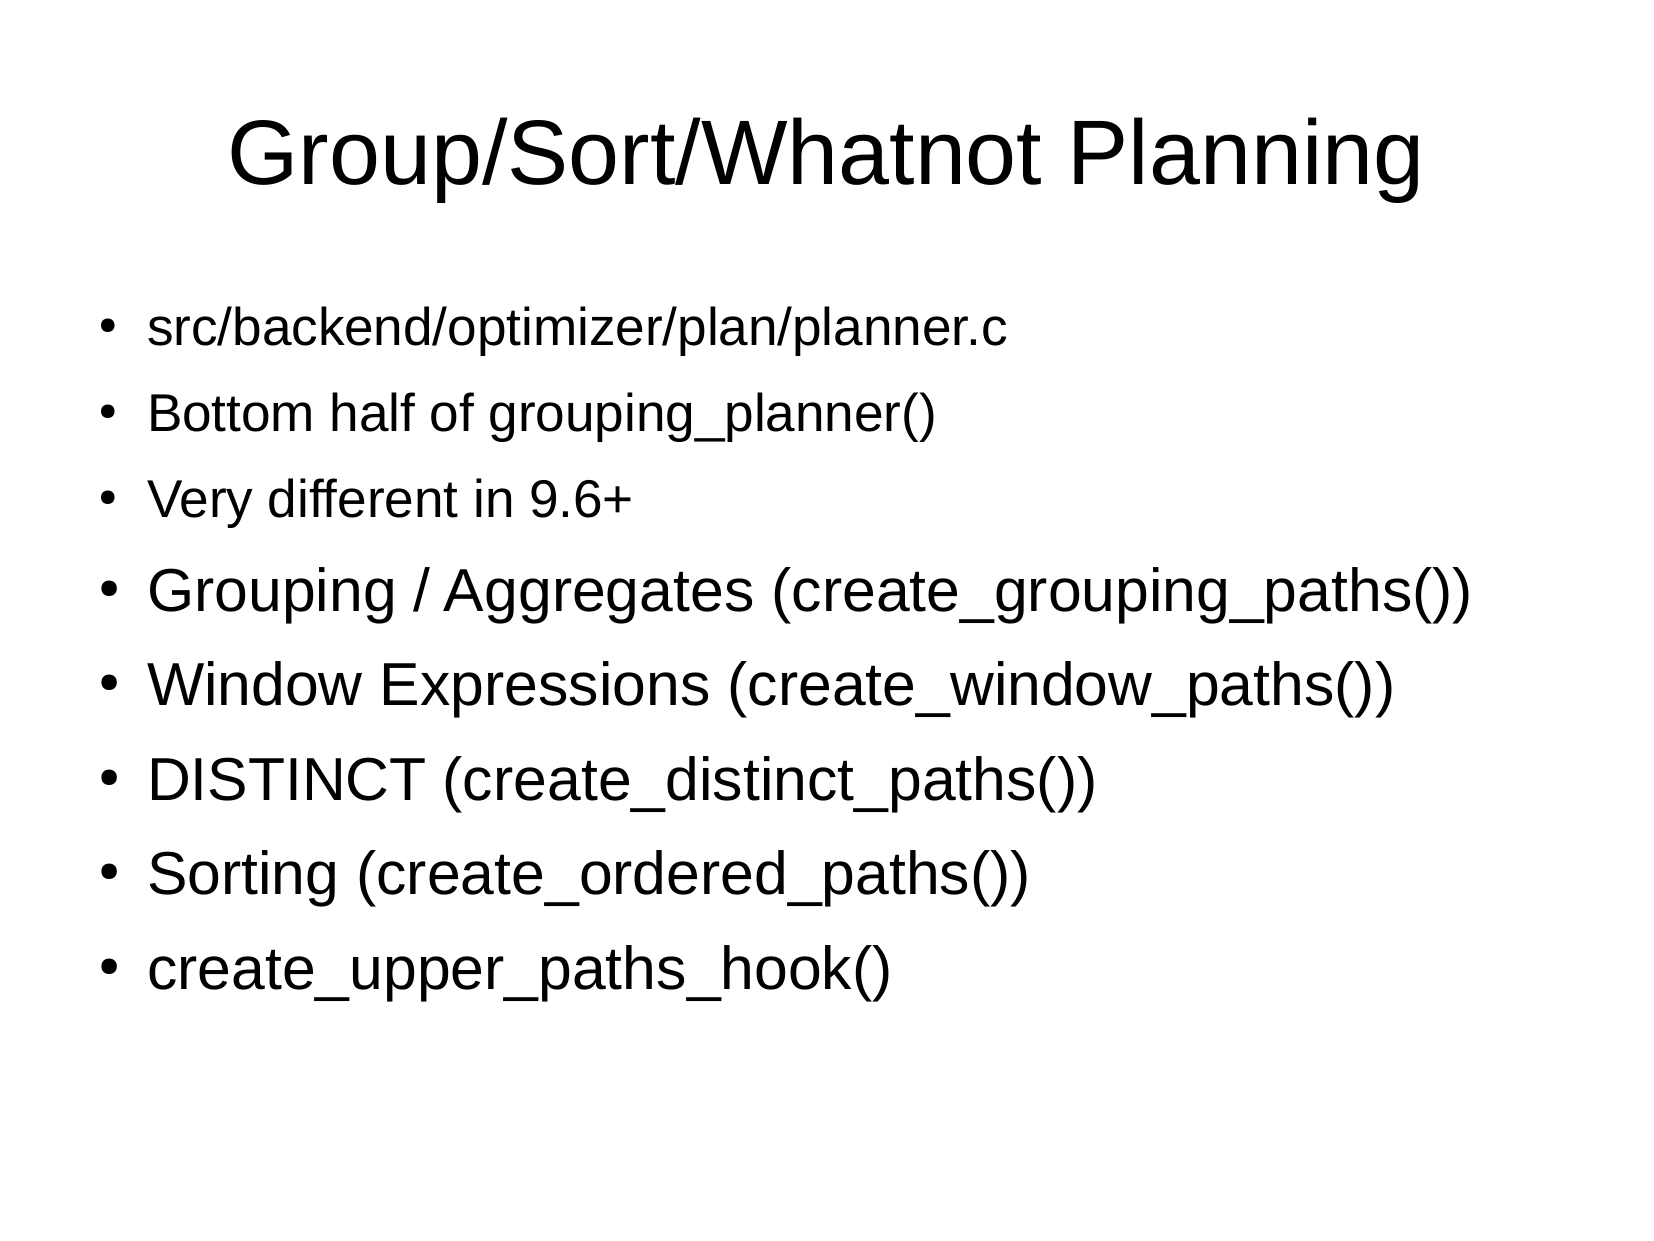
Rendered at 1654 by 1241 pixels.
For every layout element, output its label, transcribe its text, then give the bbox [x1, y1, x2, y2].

title Group/Sort/Whatnot Planning [82, 49, 1571, 257]
list src/backend/optimizer/plan/planner.c Bottom half of grouping_planner() Very different in 9.6+ Grouping / Aggregates (create_grouping_paths()) Window Expressions (create_window_paths()) DISTINCT (create_distinct_paths()) Sorting (create_ordered_paths()) create_upper_paths_hook() [82, 290, 1571, 1010]
